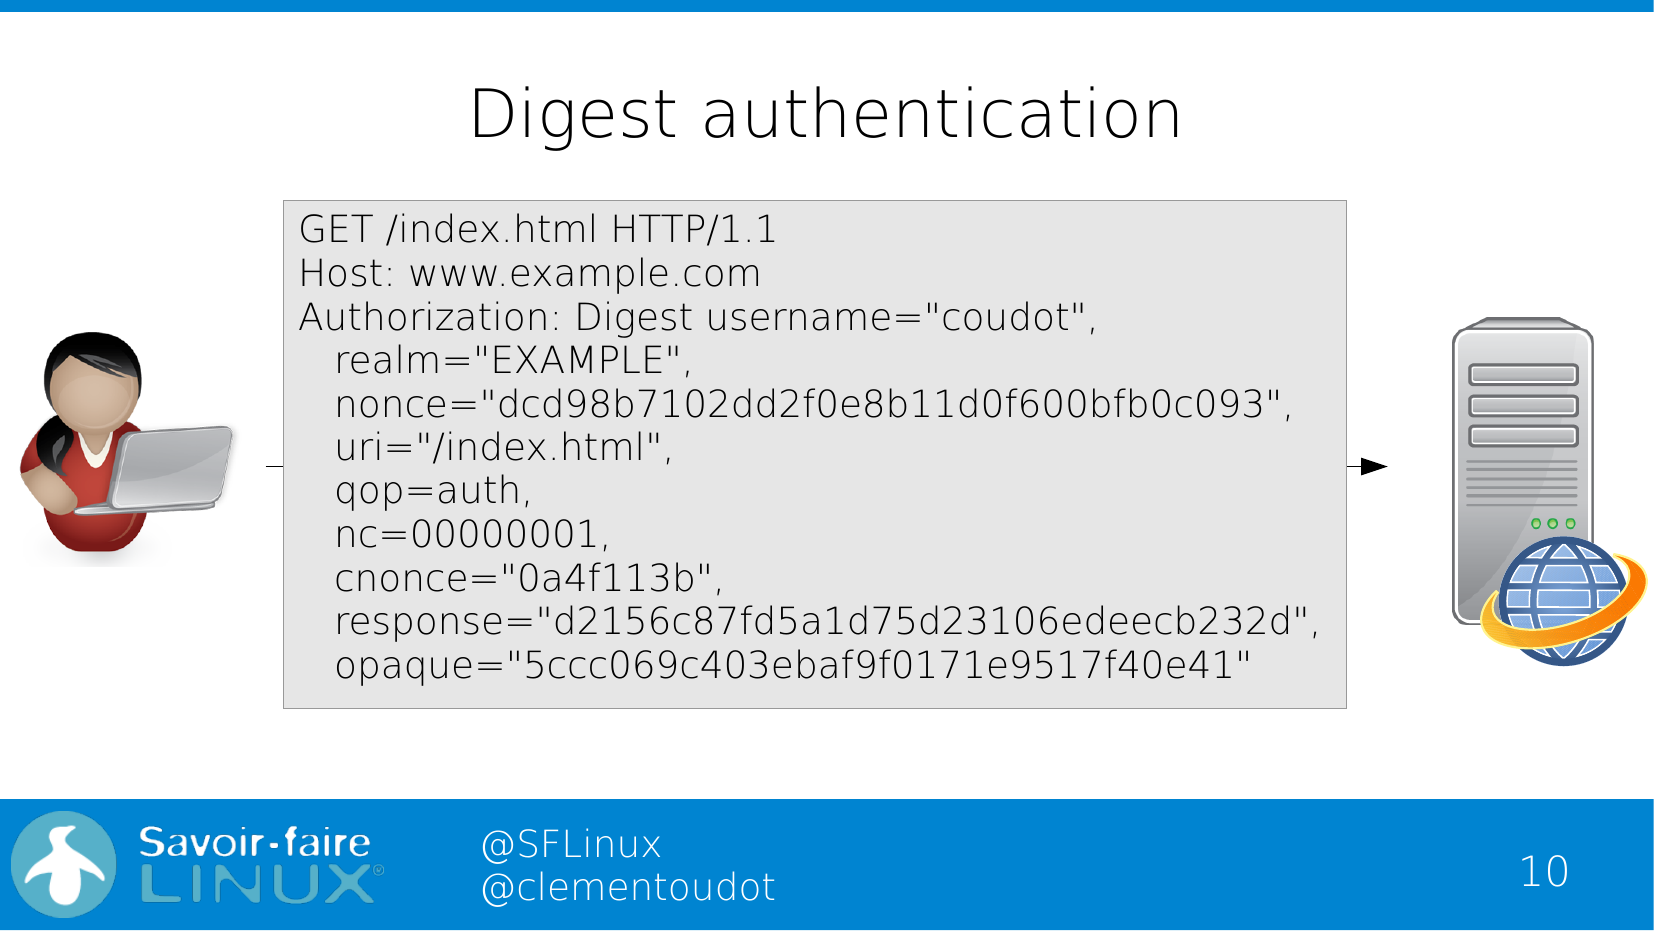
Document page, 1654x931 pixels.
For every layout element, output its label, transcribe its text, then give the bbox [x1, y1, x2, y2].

title Digest authentication [82, 37, 1571, 193]
picture [1452, 317, 1654, 686]
picture [0, 318, 243, 567]
text_box GET /index.html HTTP/1.1 Host: www.example.com Authorization: Digest username="coudot", realm="EXAMPLE", nonce="dcd98b7102dd2f0e8b11d0f600bfb0c093", uri="/index.html", qop=auth, nc=00000001, cnonce="0a4f113b", response="d2156c87fd5a1d75d23106edeecb232d", opaque="5ccc069c403ebaf9f0171e9517f40e41" [283, 200, 1347, 709]
picture [11, 811, 384, 918]
